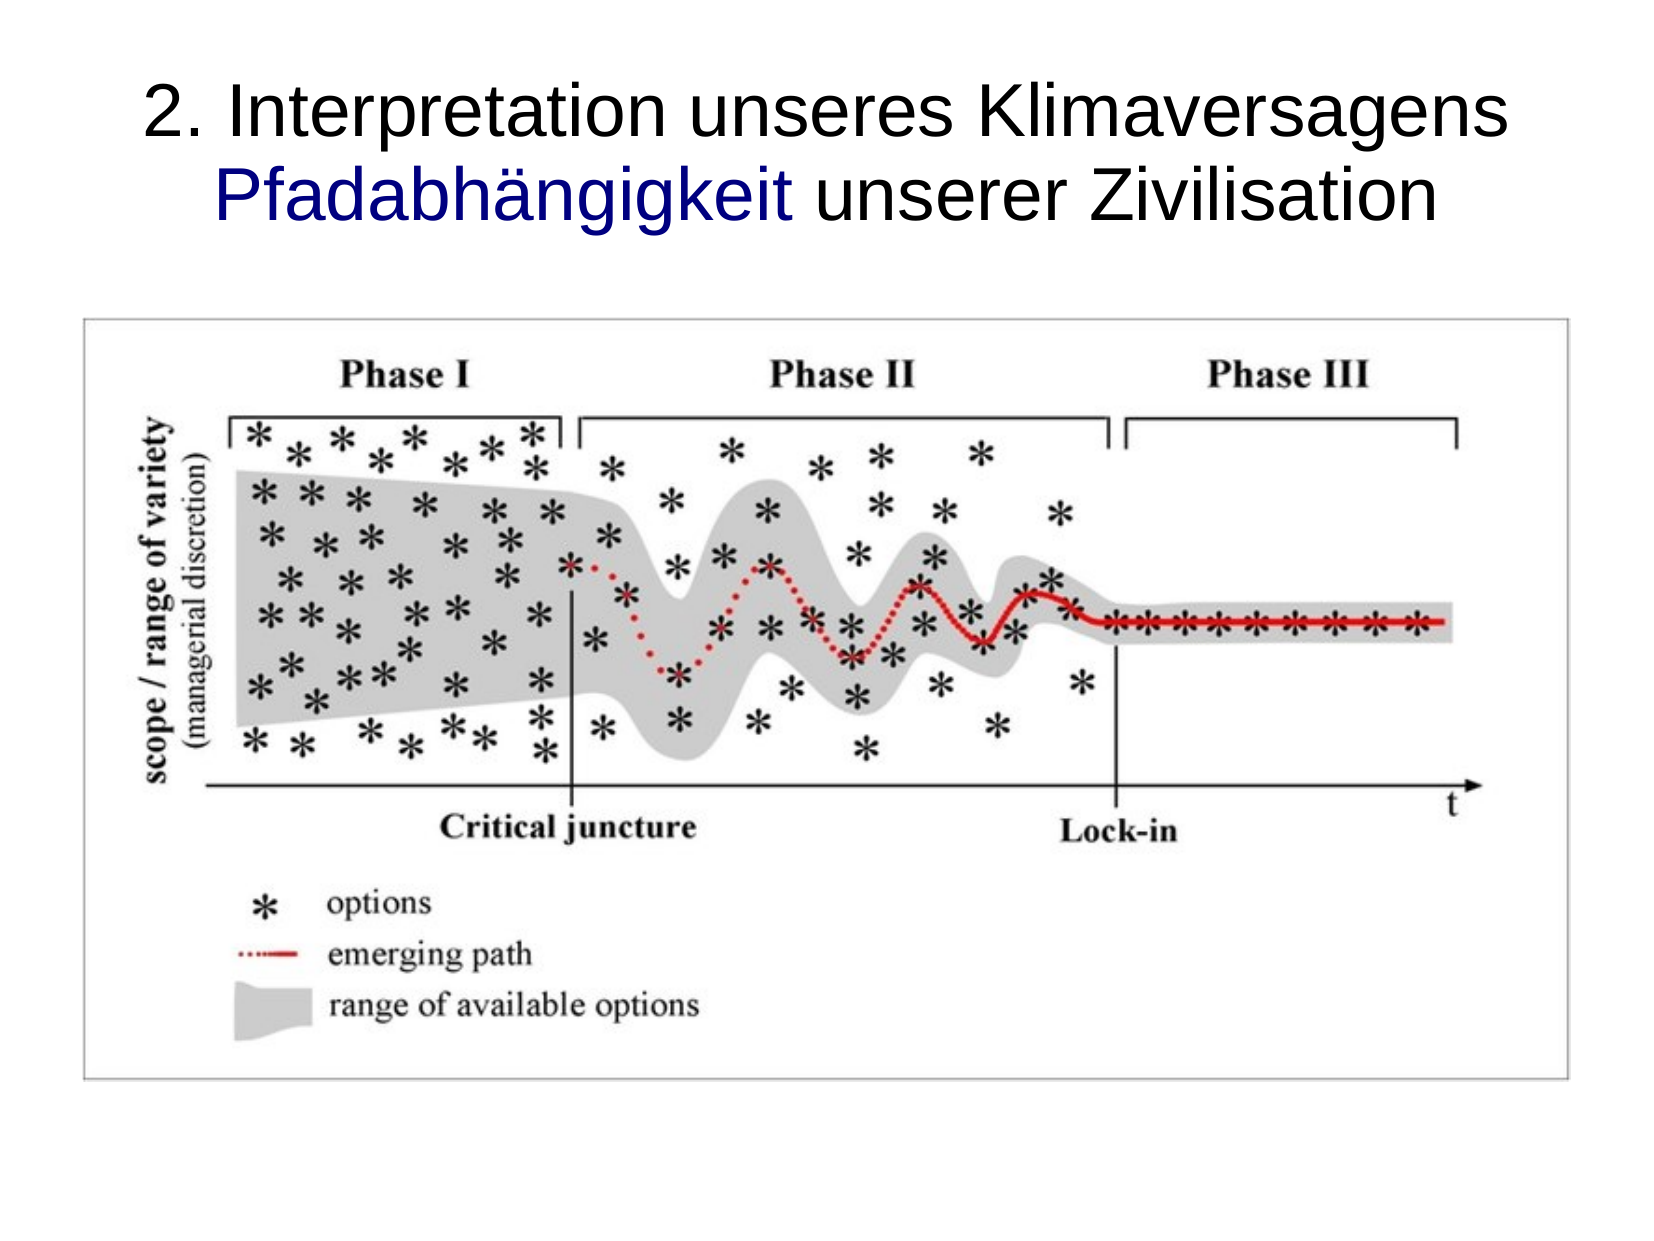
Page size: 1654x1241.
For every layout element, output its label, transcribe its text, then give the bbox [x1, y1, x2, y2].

picture [82, 317, 1571, 1082]
title 2. Interpretation unseres Klimaversagens Pfadabhängigkeit unserer Zivilisation [82, 49, 1571, 257]
